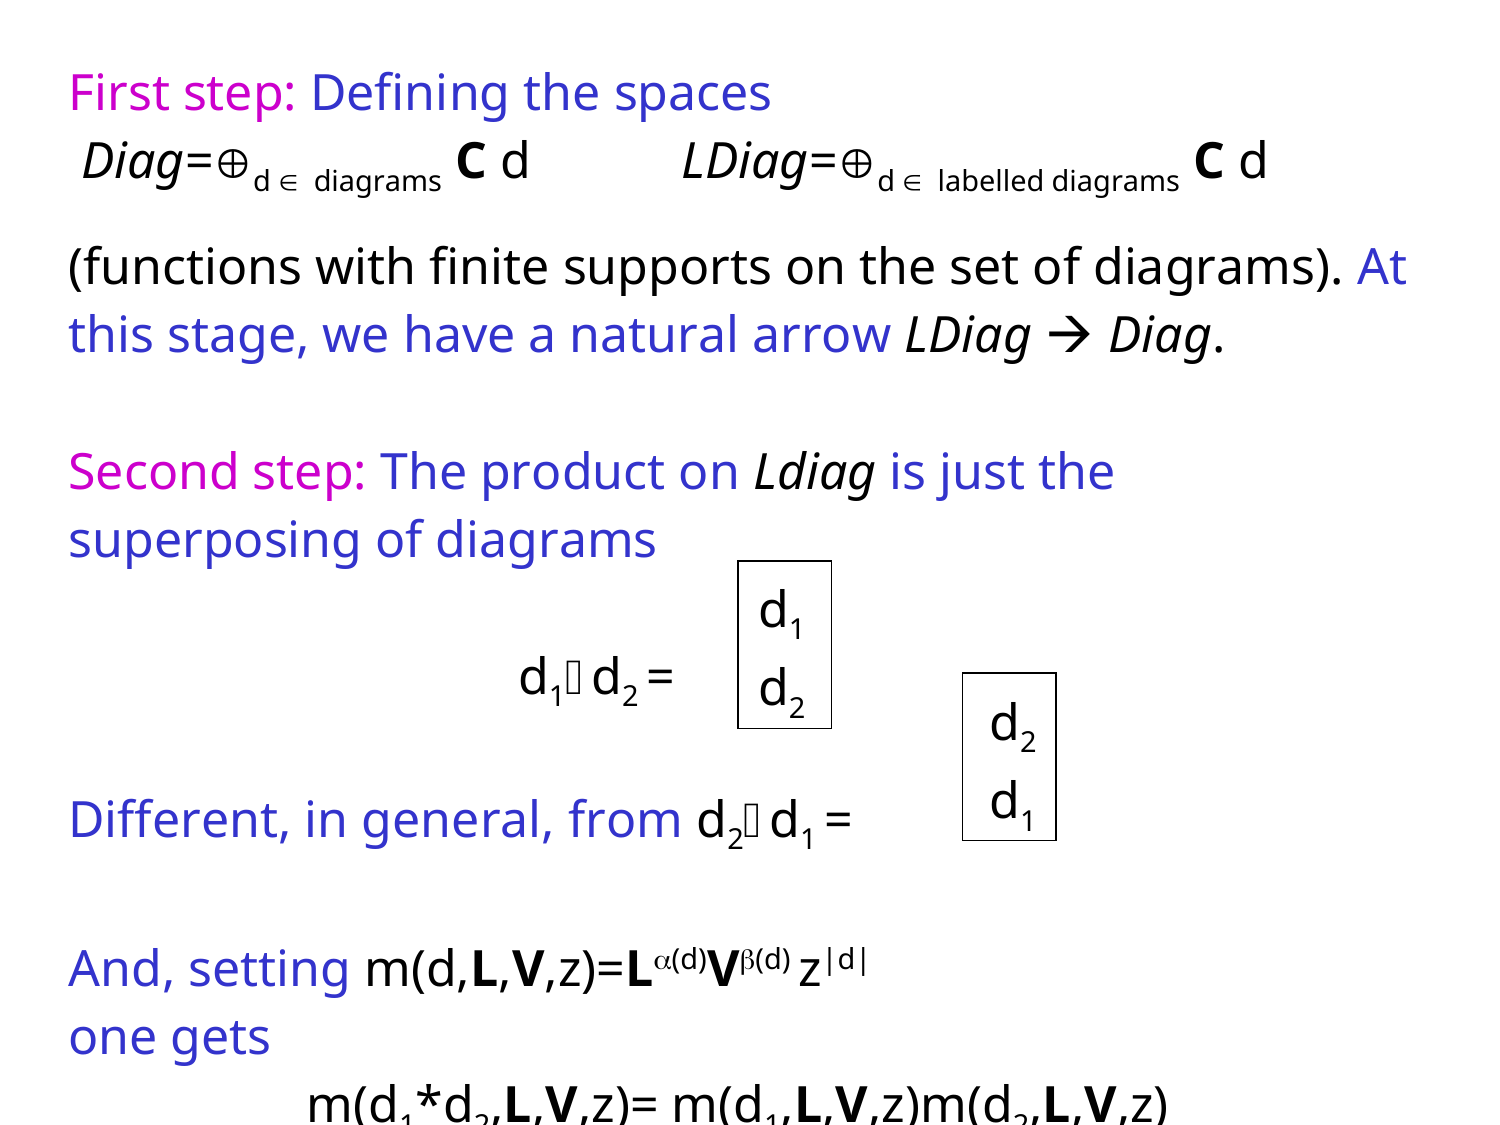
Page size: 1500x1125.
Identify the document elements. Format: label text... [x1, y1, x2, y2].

text_box d1 [974, 757, 1052, 848]
text_box d1 [743, 565, 821, 644]
text_box d2 [974, 679, 1052, 757]
text_box d2 [743, 644, 821, 735]
text_box First step: Defining the spaces Diag=d  diagrams C d LDiag=d  labelled diagrams C d (functions with finite supports on the set of diagrams). At this stage, we have a natural arrow LDiag  Diag. Second step: The product on Ldiag is just the superposing of diagrams d1 d2 = Different, in general, from d2 d1 = And, setting m(d,L,V,z)=L(d)V(d) z|d| one gets m(d1*d2,L,V,z)= m(d1,L,V,z)m(d2,L,V,z) [53, 49, 1432, 1125]
